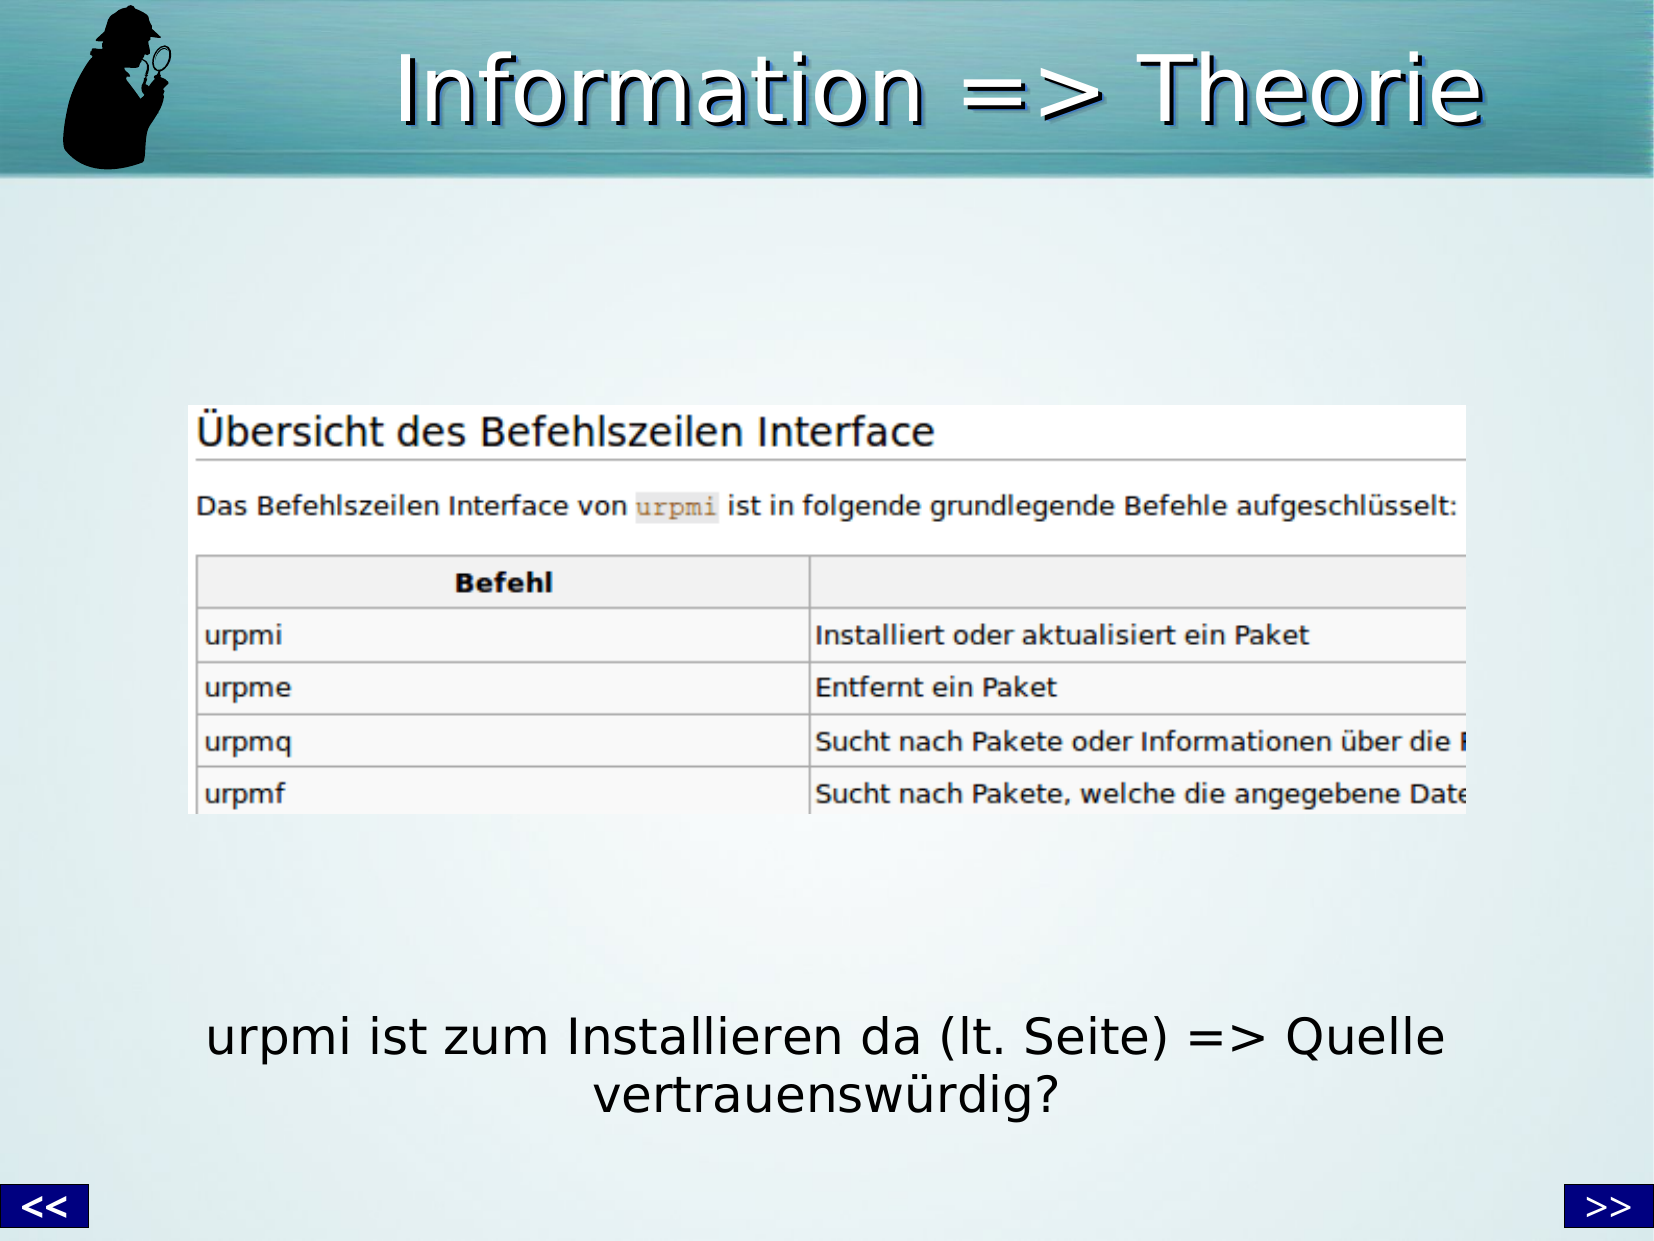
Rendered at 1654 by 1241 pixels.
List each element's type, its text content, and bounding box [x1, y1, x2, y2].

text_box urpmi ist zum Installieren da (lt. Seite) => Quelle vertrauenswürdig? [0, 1008, 1654, 1182]
title Information => Theorie [224, 2, 1654, 178]
picture [0, 0, 1654, 1008]
picture [0, 1182, 1654, 1241]
